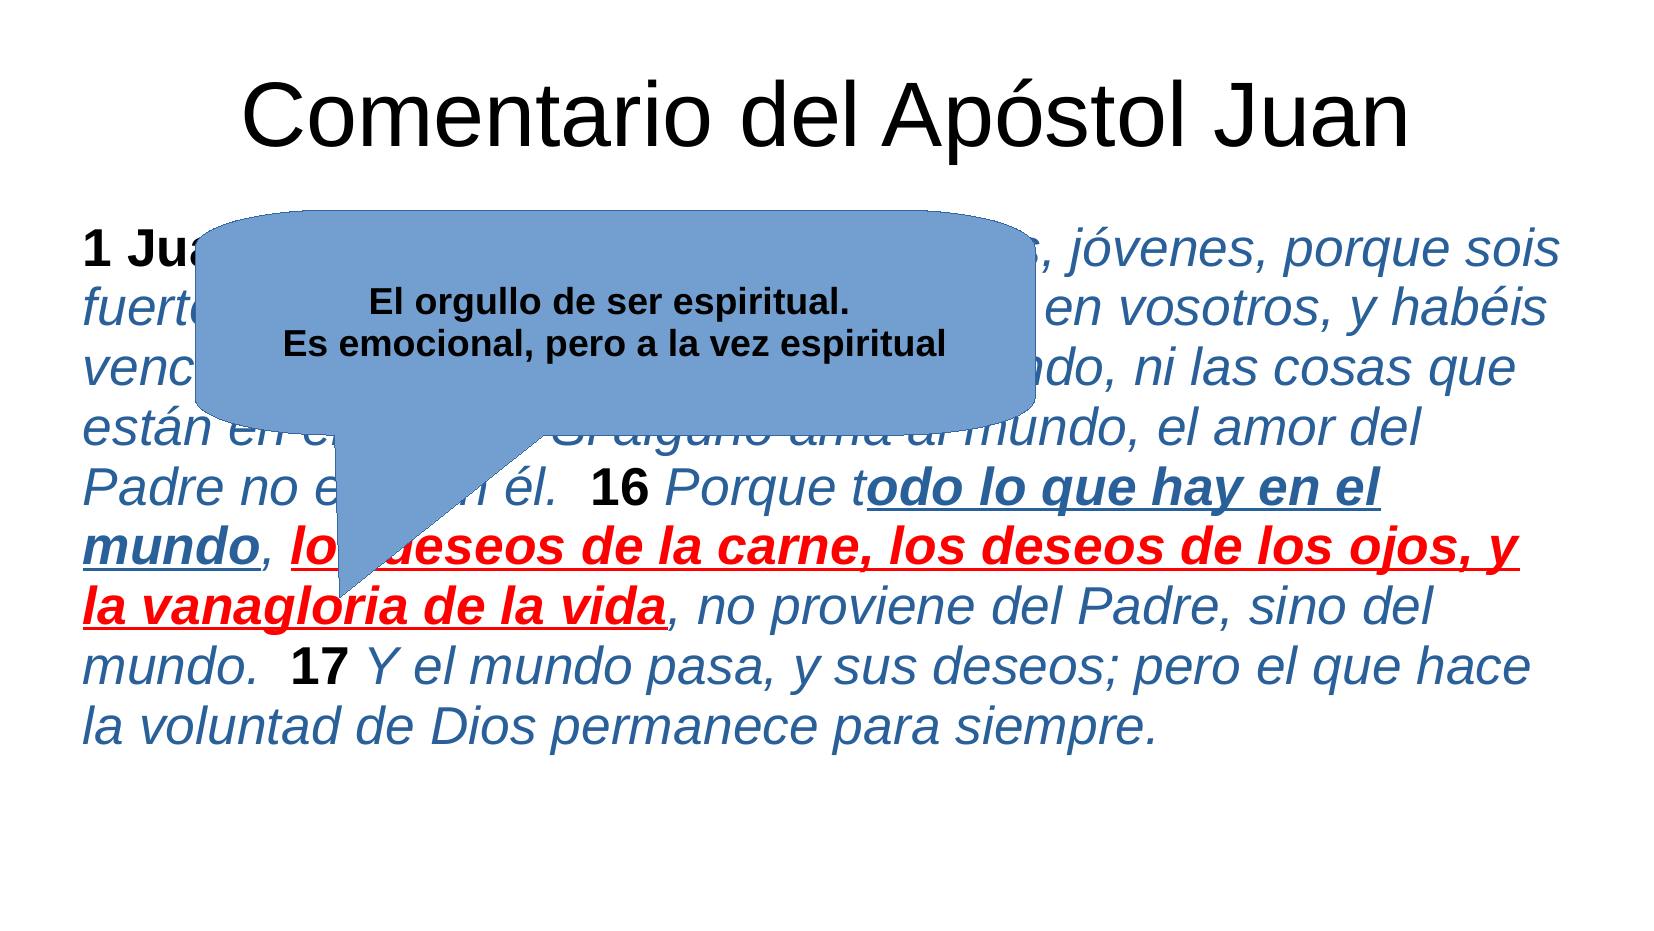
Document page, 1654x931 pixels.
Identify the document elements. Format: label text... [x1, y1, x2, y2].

list 1 Juan 2:14-17 Os he escrito a vosotros, jóvenes, porque sois fuertes, y la palabra de Dios permanece en vosotros, y habéis vencido al maligno. 15 No améis al mundo, ni las cosas que están en el mundo. Si alguno ama al mundo, el amor del Padre no está en él. 16 Porque todo lo que hay en el mundo, los deseos de la carne, los deseos de los ojos, y la vanagloria de la vida, no proviene del Padre, sino del mundo. 17 Y el mundo pasa, y sus deseos; pero el que hace la voluntad de Dios permanece para siempre. [82, 217, 1571, 758]
title Comentario del Apóstol Juan [82, 37, 1571, 193]
text_box El orgullo de ser espiritual. Es emocional, pero a la vez espiritual [195, 210, 1036, 598]
